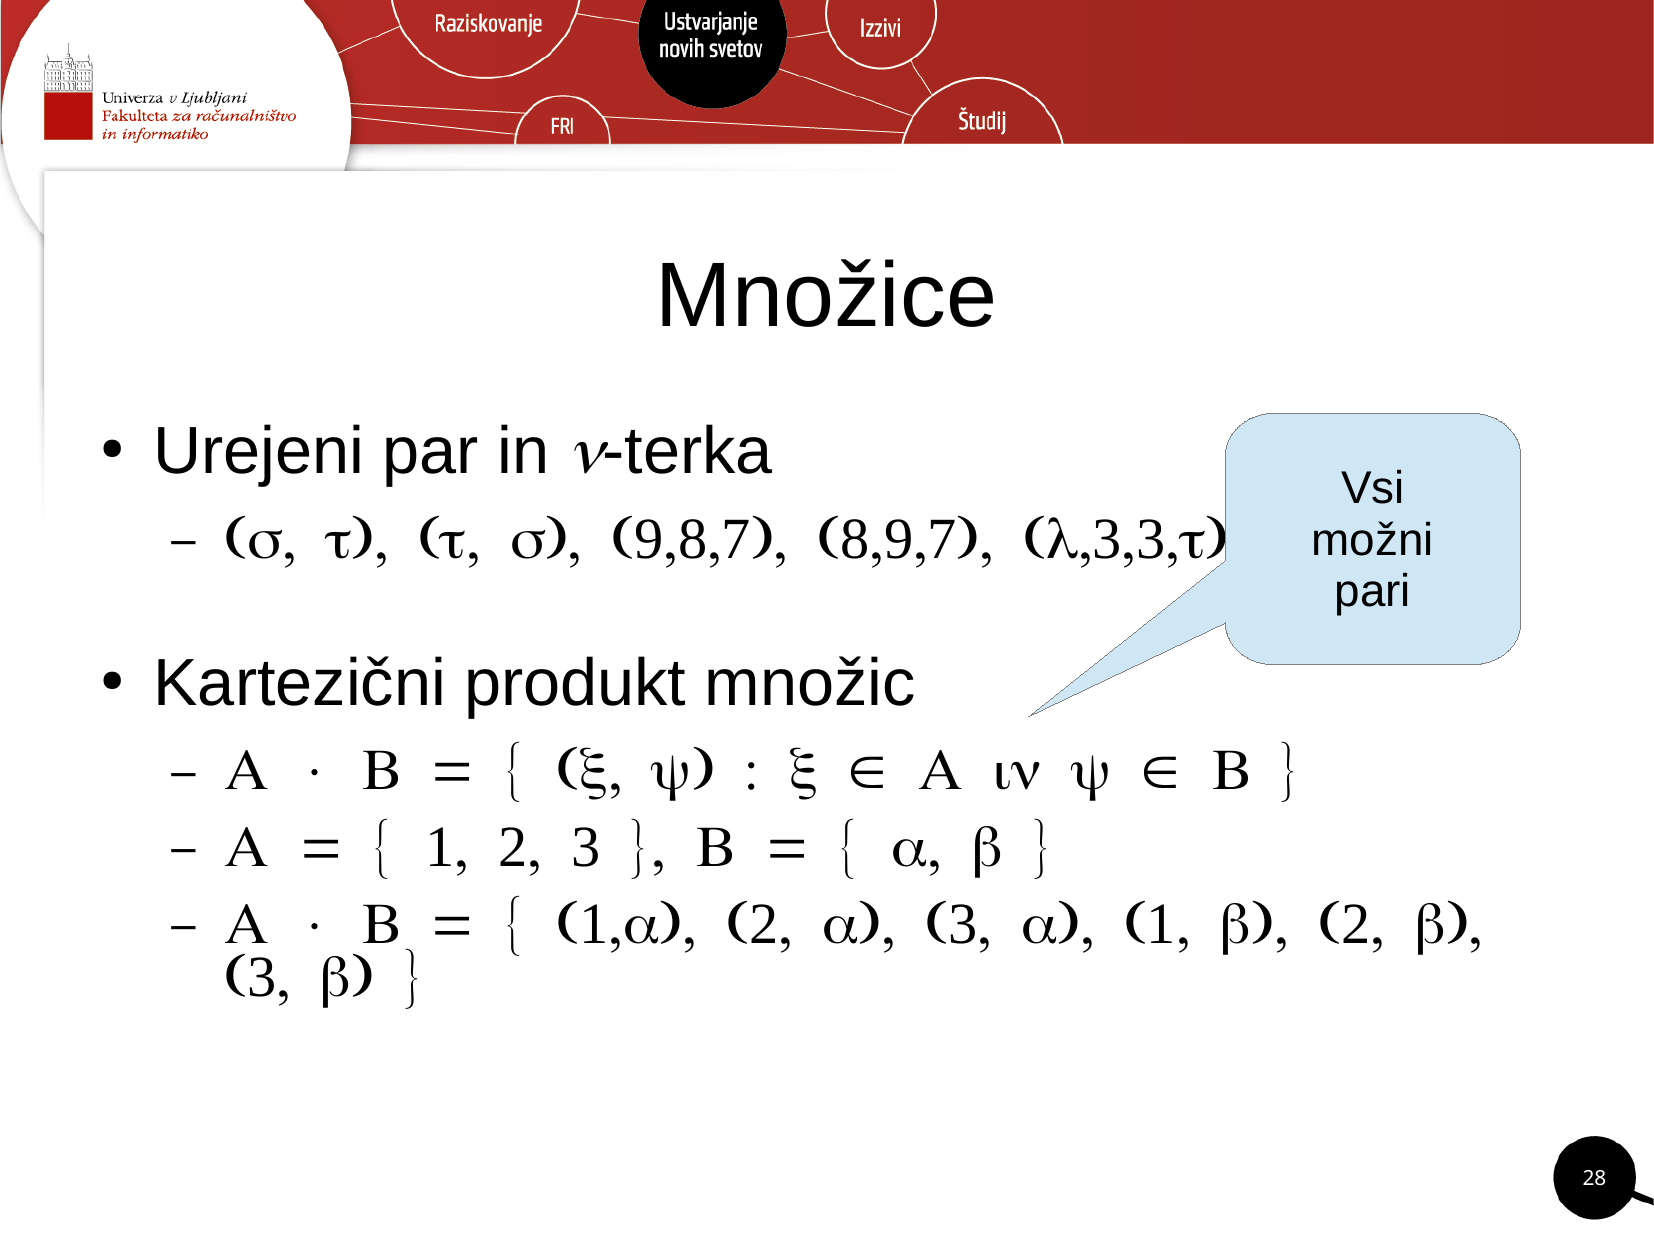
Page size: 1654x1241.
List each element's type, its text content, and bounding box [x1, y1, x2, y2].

list Urejeni par in n-terka (s, t), (t, s), (9,8,7), (8,9,7), (l,3,3,t) Kartezični produkt množic A × B = { (x, y) : x ∈ A in y ∈ B } A = { 1, 2, 3 }, B = { a, b } A × B = { (1,a), (2, a), (3, a), (1, b), (2, b), (3, b) } [82, 413, 1538, 1010]
picture [0, 0, 1654, 1241]
text_box Vsi možni pari [1028, 413, 1521, 717]
text_box <številka> [1553, 1145, 1636, 1212]
title Množice [82, 191, 1571, 399]
